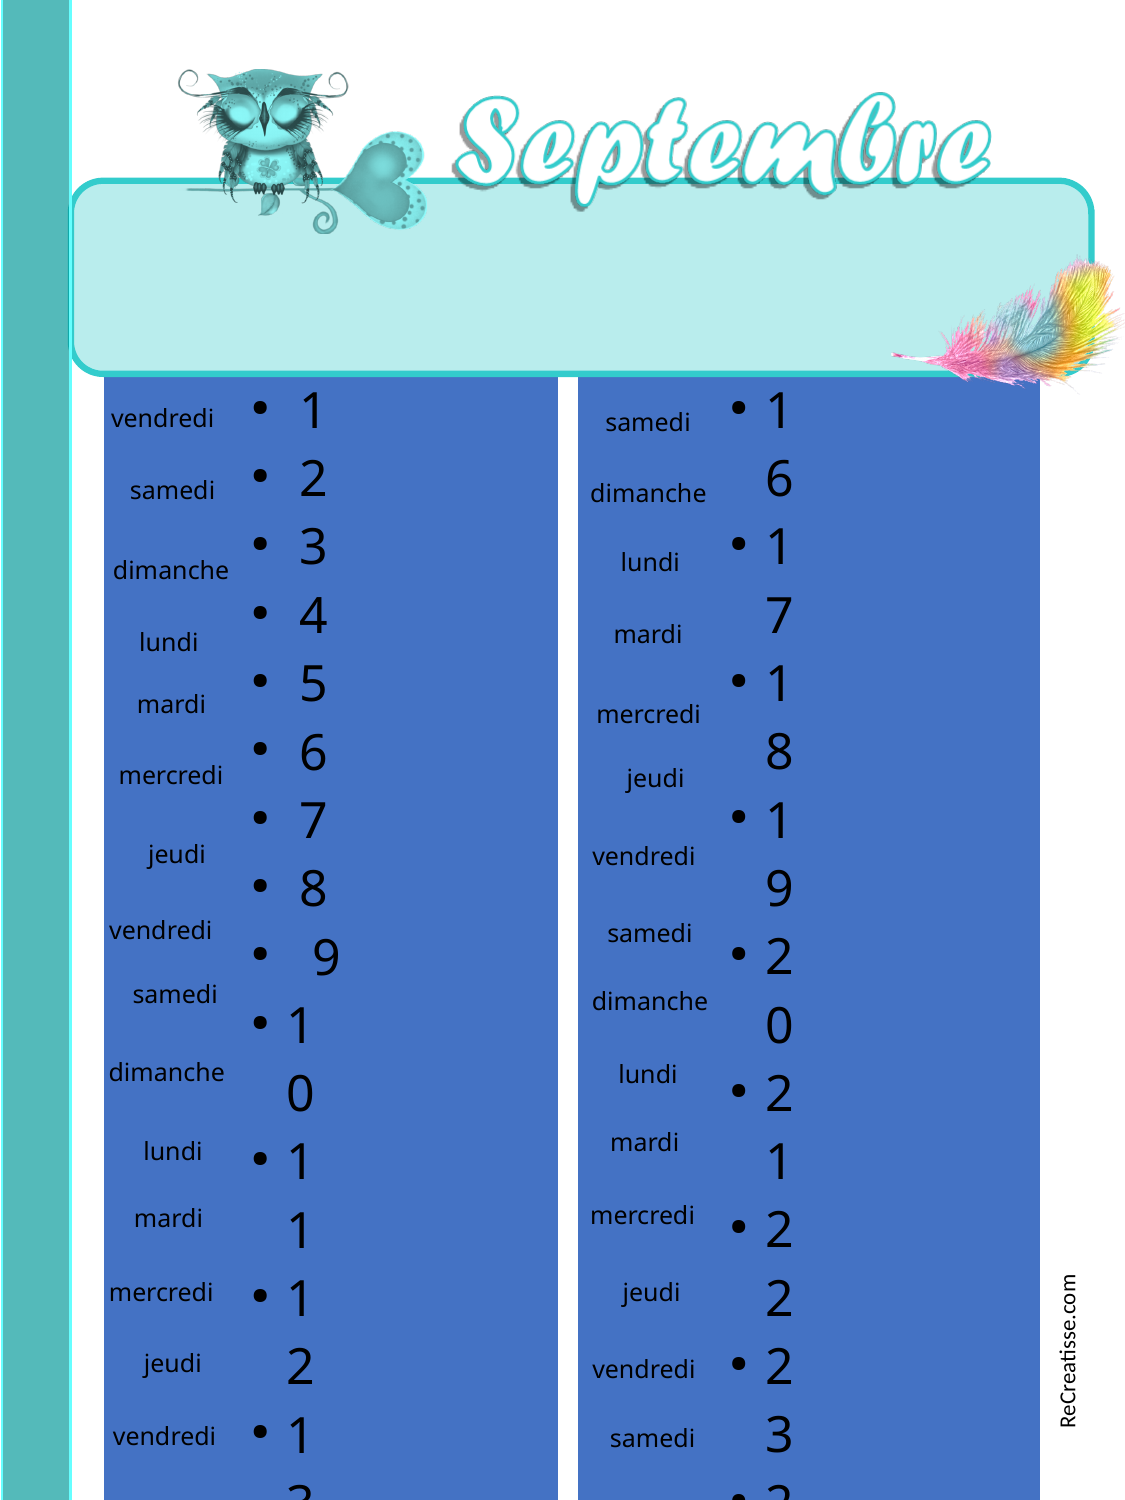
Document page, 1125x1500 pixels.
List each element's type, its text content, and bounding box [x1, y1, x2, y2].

table_cell [342, 443, 558, 512]
table_cell [342, 512, 558, 580]
table_cell 12 [251, 1263, 342, 1400]
picture [439, 53, 1078, 221]
text_box vendredi [96, 395, 230, 440]
picture [176, 69, 427, 234]
text_box dimanche [577, 978, 724, 1023]
table_cell [817, 648, 1040, 785]
table_cell 18 [730, 648, 817, 785]
text_box dimanche [94, 1048, 240, 1094]
table_cell [578, 1331, 730, 1468]
table_cell 11 [251, 1126, 342, 1263]
table_header [817, 375, 1040, 511]
table_cell [104, 580, 251, 648]
text_box ReCreatisse.com [1045, 1259, 1088, 1443]
table_cell [104, 1126, 251, 1263]
text_box lundi [128, 1127, 218, 1173]
table_cell [104, 1400, 251, 1500]
text_box jeudi [608, 1269, 696, 1314]
table_cell [104, 921, 251, 990]
table_cell 2 [251, 443, 342, 512]
table_cell [578, 785, 730, 921]
table_cell [817, 1331, 1040, 1468]
table_header [104, 375, 251, 443]
text_box [2, 0, 1092, 1500]
table_cell [104, 853, 251, 921]
table_cell 17 [730, 511, 817, 648]
table_cell [817, 1194, 1040, 1331]
table_cell [578, 1194, 730, 1331]
table_cell [817, 1058, 1040, 1194]
table_cell [342, 648, 558, 717]
text_box samedi [592, 910, 708, 955]
text_box dimanche [98, 547, 245, 592]
text_box mardi [119, 1195, 218, 1240]
text_box mardi [122, 681, 221, 726]
text_box vendredi [94, 907, 228, 952]
table_cell [817, 511, 1040, 648]
table_cell [104, 717, 251, 785]
table_cell [342, 1126, 558, 1263]
table_cell 24 [730, 1468, 817, 1500]
table_cell [342, 921, 558, 990]
table_cell [342, 785, 558, 853]
table_cell [578, 511, 730, 648]
picture [891, 254, 1125, 395]
table_header 16 [730, 375, 817, 511]
table_cell [578, 1468, 730, 1500]
text_box mardi [599, 611, 698, 656]
table_cell 5 [251, 648, 342, 717]
text_box samedi [590, 399, 706, 444]
text_box jeudi [133, 831, 221, 876]
table_cell [104, 1263, 251, 1400]
table_cell 10 [251, 990, 342, 1126]
table_cell [104, 785, 251, 853]
table_cell [104, 990, 251, 1126]
table_cell [104, 512, 251, 580]
table_cell 20 [730, 921, 817, 1058]
text_box samedi [595, 1415, 711, 1460]
text_box dimanche [575, 470, 722, 515]
text_box mercredi [94, 1269, 229, 1314]
table_cell 9 [251, 921, 342, 990]
text_box vendredi [577, 1346, 711, 1391]
table_header [342, 375, 558, 443]
table_cell [342, 580, 558, 648]
text_box mercredi [104, 752, 239, 797]
text_box samedi [117, 972, 233, 1017]
table_cell [342, 1263, 558, 1400]
table_cell [817, 1468, 1040, 1500]
table_cell [578, 921, 730, 1058]
table_cell [578, 648, 730, 785]
table_cell [104, 648, 251, 717]
text_box lundi [606, 539, 695, 584]
text_box vendredi [98, 1412, 232, 1458]
table_cell [342, 990, 558, 1126]
table_header 1 [251, 375, 342, 443]
table_cell 19 [730, 785, 817, 921]
text_box vendredi [577, 833, 711, 878]
table_cell 23 [730, 1331, 817, 1468]
table_header [578, 375, 730, 511]
table_cell 6 [251, 717, 342, 785]
table_cell [342, 717, 558, 785]
table_cell 3 [251, 512, 342, 580]
text_box samedi [115, 467, 231, 512]
text_box jeudi [612, 755, 700, 800]
table_cell 22 [730, 1194, 817, 1331]
table_cell 7 [251, 785, 342, 853]
text_box mardi [595, 1119, 695, 1164]
table_cell [578, 1058, 730, 1194]
text_box lundi [603, 1051, 693, 1096]
table_cell [817, 785, 1040, 921]
table_cell [104, 443, 251, 512]
text_box mercredi [581, 691, 716, 736]
table_cell 13 [251, 1400, 342, 1500]
table_cell [817, 921, 1040, 1058]
text_box jeudi [129, 1340, 217, 1385]
text_box lundi [124, 619, 214, 664]
table_cell [342, 853, 558, 921]
text_box mercredi [575, 1192, 710, 1237]
table_cell [342, 1400, 558, 1500]
table_cell 21 [730, 1058, 817, 1194]
table_cell 4 [251, 580, 342, 648]
table_cell 8 [251, 853, 342, 921]
